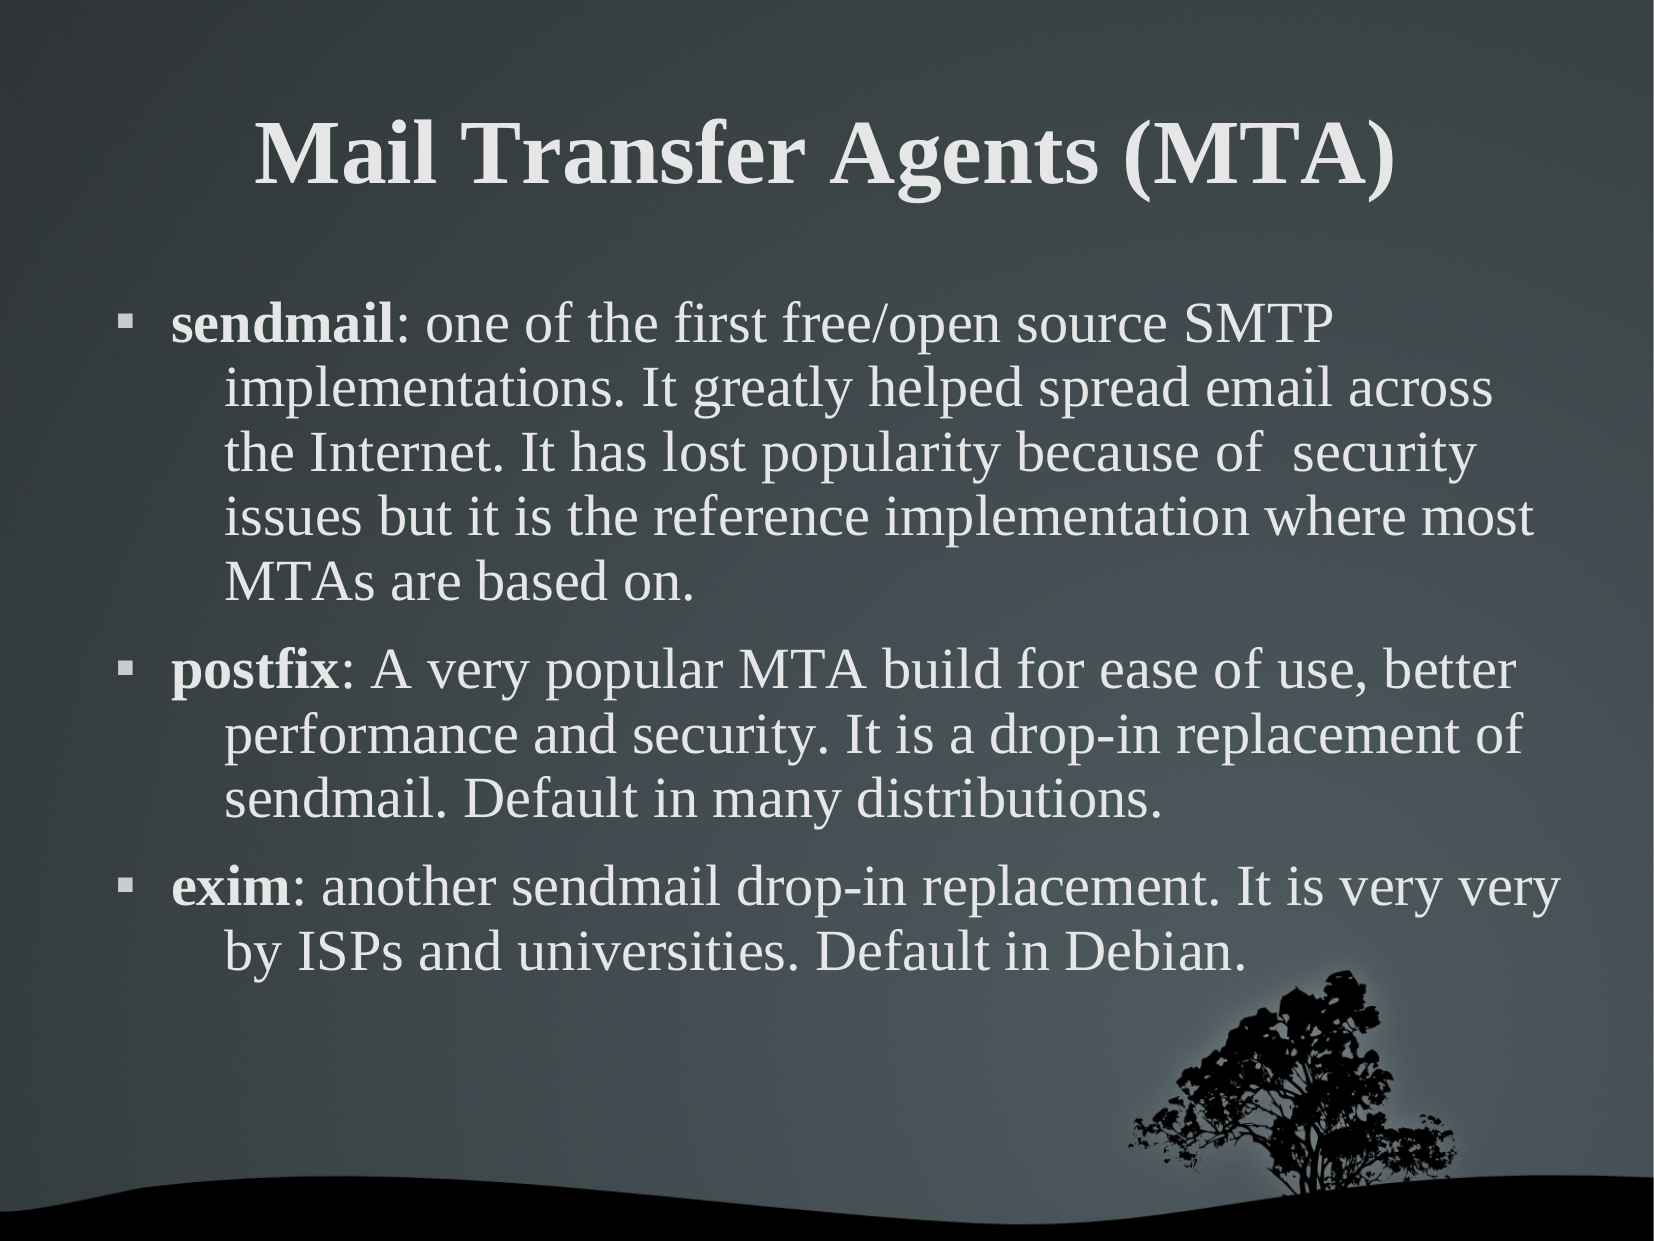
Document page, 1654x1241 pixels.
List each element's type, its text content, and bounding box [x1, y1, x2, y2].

title Mail Transfer Agents (MTA) [82, 49, 1571, 257]
picture [0, 0, 1654, 1241]
list sendmail: one of the first free/open source SMTP implementations. It greatly helped spread email across the Internet. It has lost popularity because of security issues but it is the reference implementation where most MTAs are based on. postfix: A very popular MTA build for ease of use, better performance and security. It is a drop-in replacement of sendmail. Default in many distributions. exim: another sendmail drop-in replacement. It is very very by ISPs and universities. Default in Debian. [82, 290, 1571, 1227]
